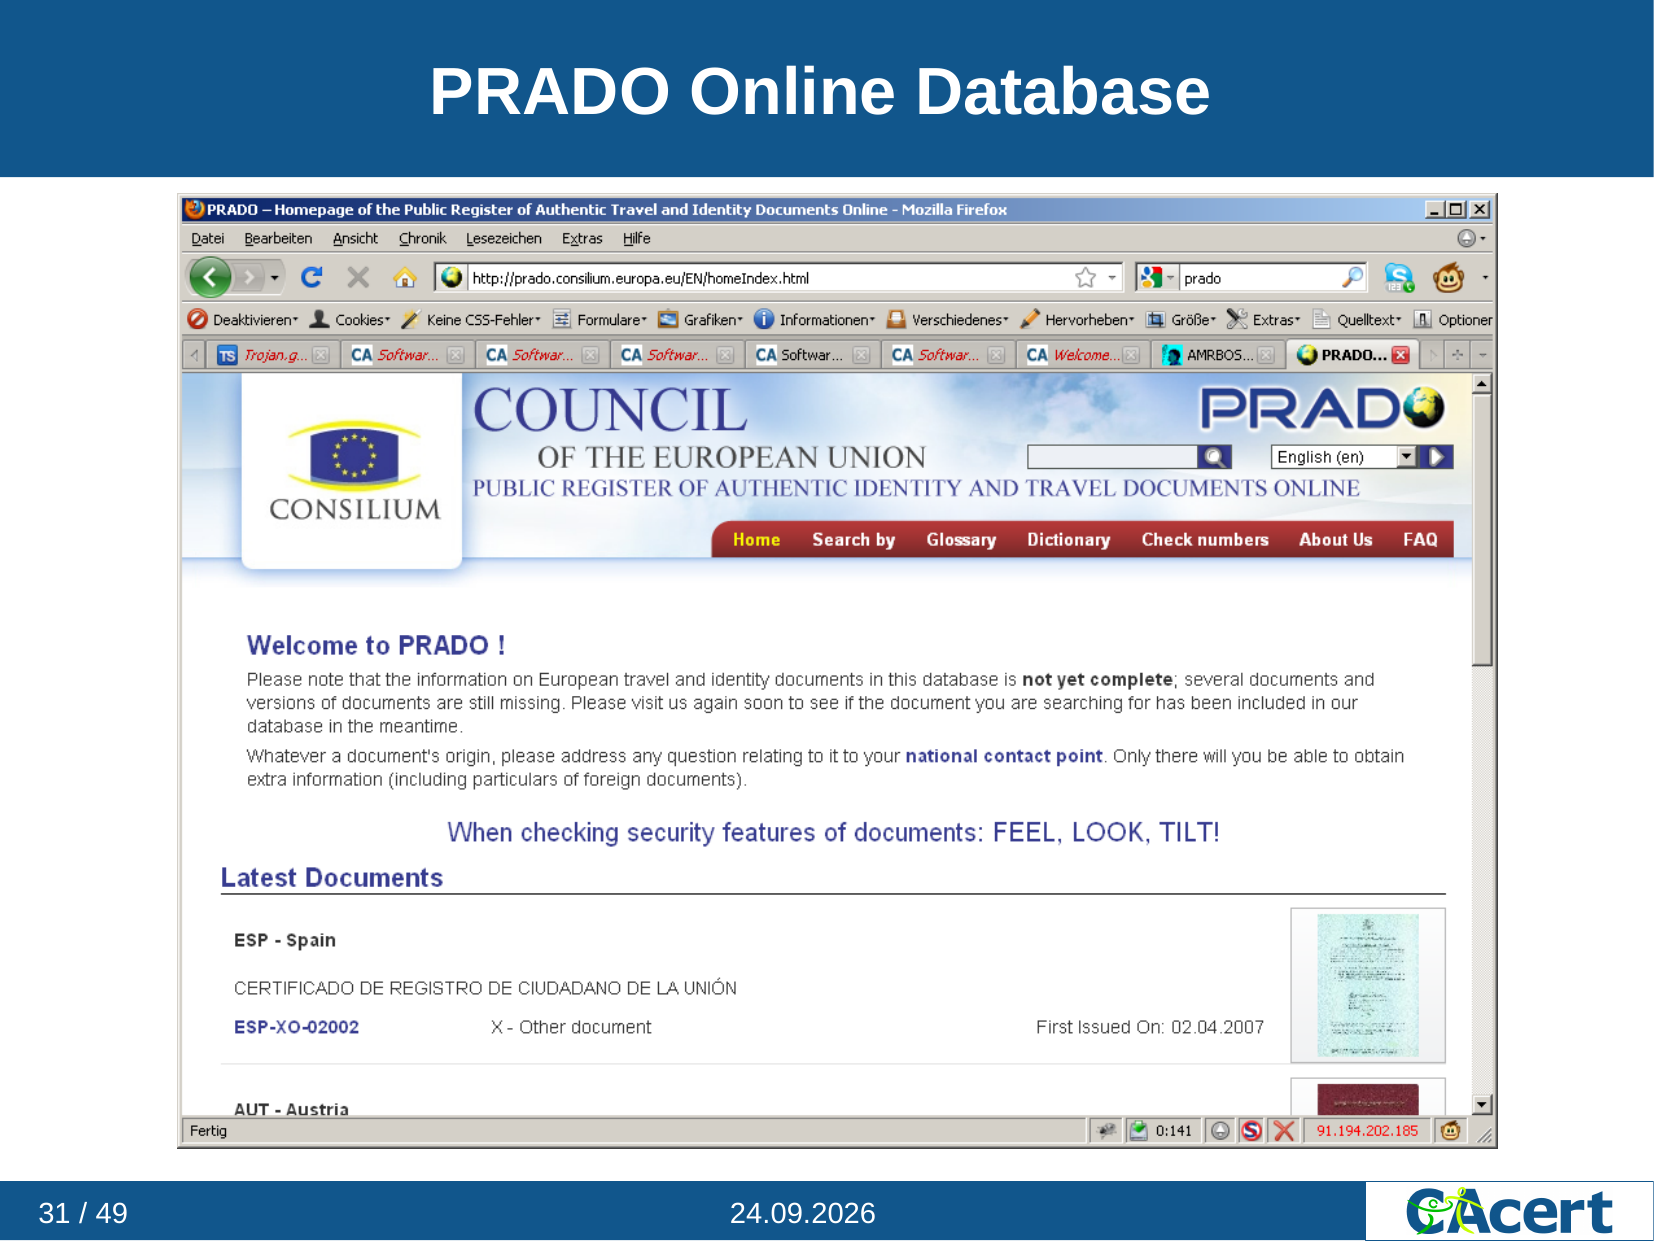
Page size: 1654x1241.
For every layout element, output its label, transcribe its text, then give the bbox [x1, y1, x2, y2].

picture [177, 193, 1498, 1149]
picture [1406, 1186, 1613, 1235]
title PRADO Online Database [76, 17, 1565, 166]
